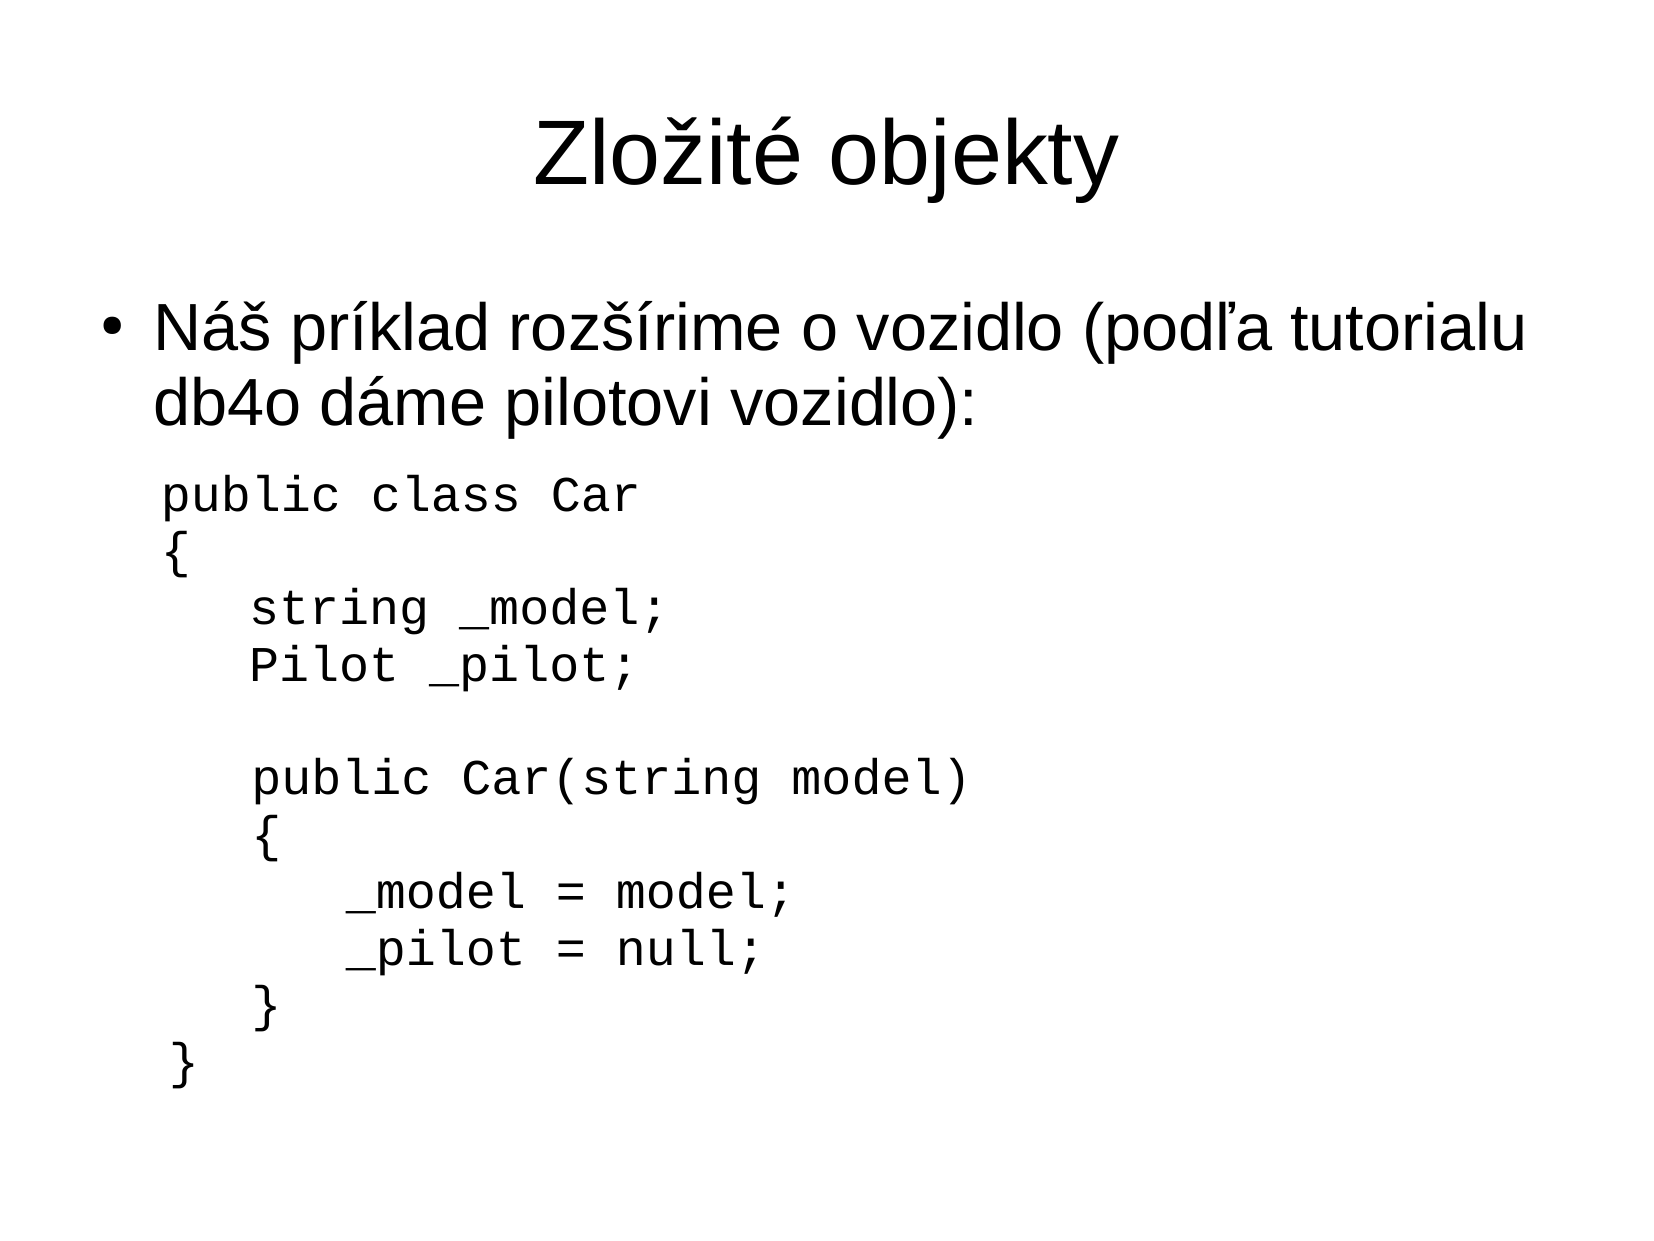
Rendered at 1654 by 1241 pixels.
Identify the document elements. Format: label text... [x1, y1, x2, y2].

title Zložité objekty [82, 56, 1571, 250]
list Náš príklad rozšírime o vozidlo (podľa tutorialu db4o dáme pilotovi vozidlo): public class Car { string _model; Pilot _pilot; public Car(string model) { _model = model; _pilot = null; } } [82, 290, 1571, 1115]
